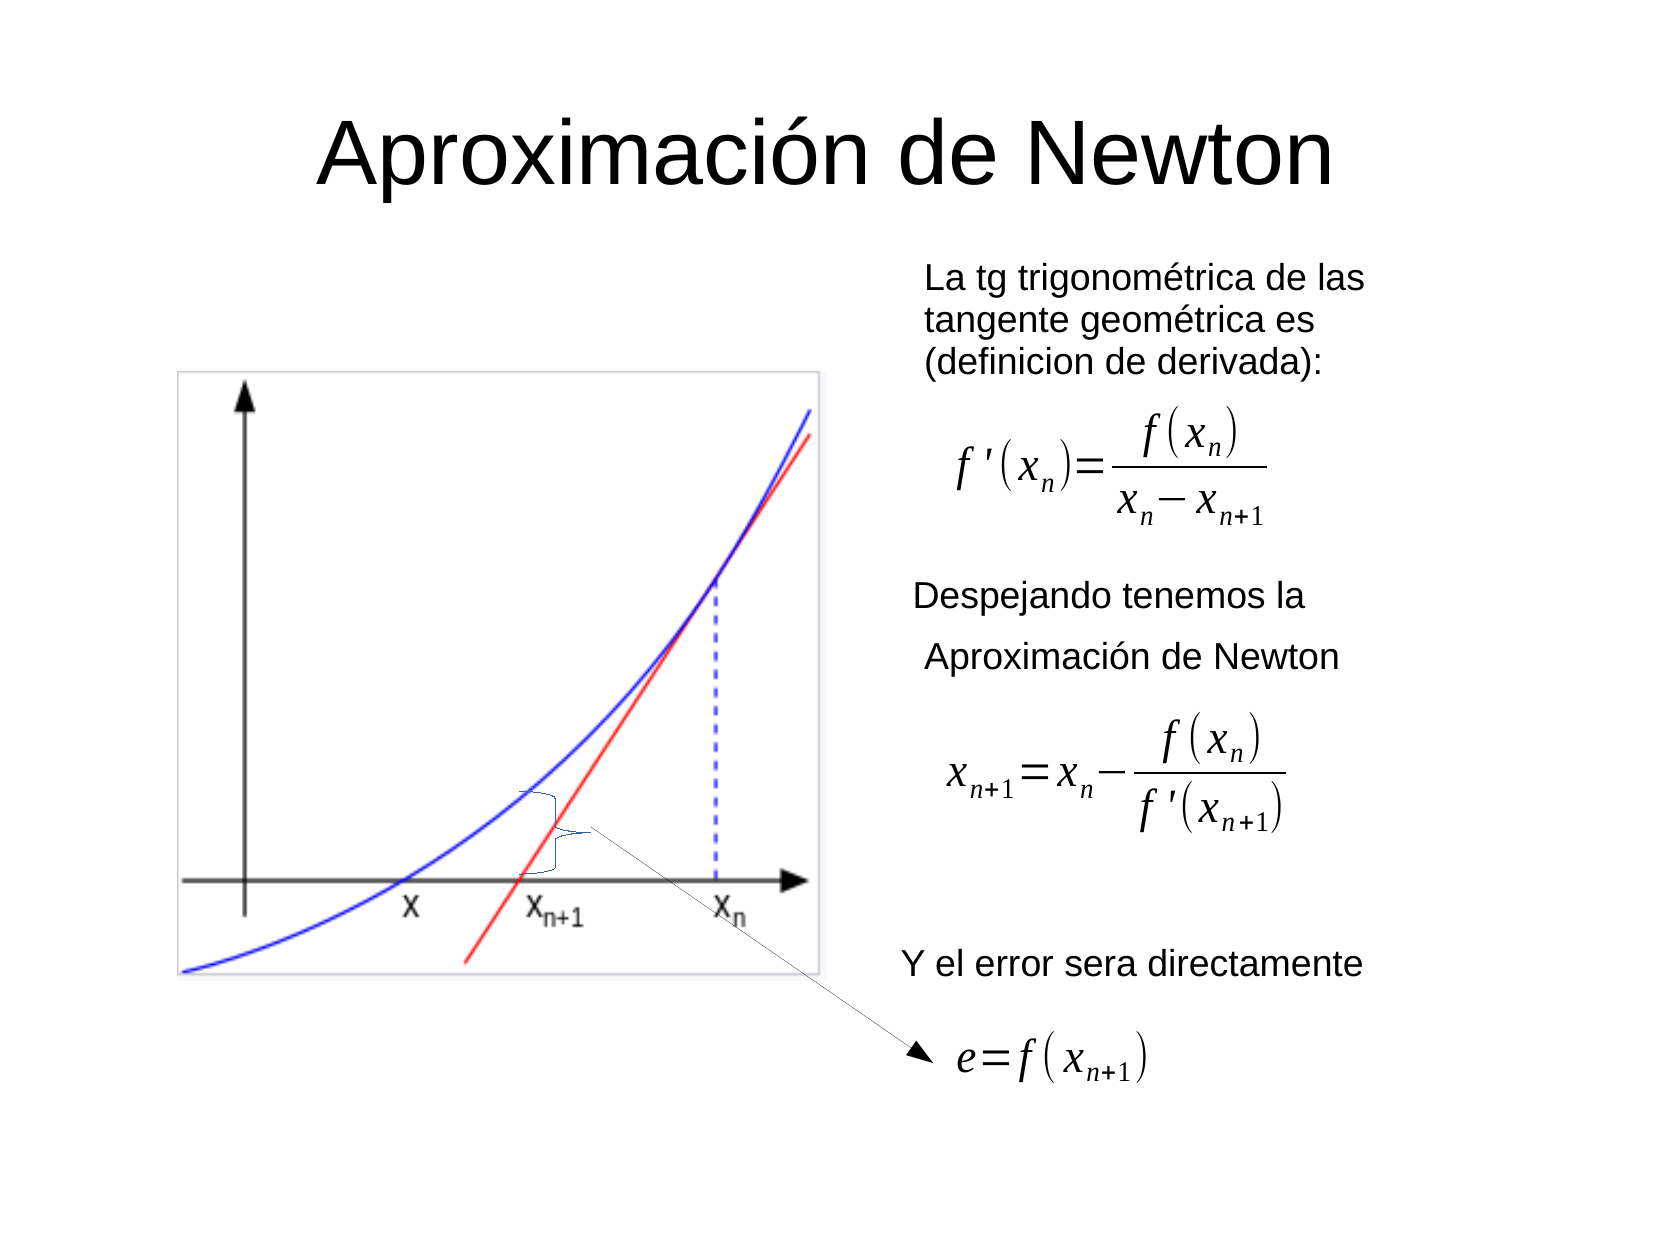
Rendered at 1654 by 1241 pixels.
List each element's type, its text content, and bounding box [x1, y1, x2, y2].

chart [944, 1027, 1160, 1089]
picture [177, 371, 827, 981]
chart [933, 708, 1301, 839]
text_box La tg trigonométrica de las tangente geométrica es (definicion de derivada): [909, 248, 1453, 390]
text_box Despejando tenemos la [897, 566, 1441, 624]
text_box Aproximación de Newton [909, 628, 1453, 686]
text_box Y el error sera directamente [885, 935, 1430, 993]
chart [944, 402, 1280, 532]
title Aproximación de Newton [82, 49, 1571, 257]
